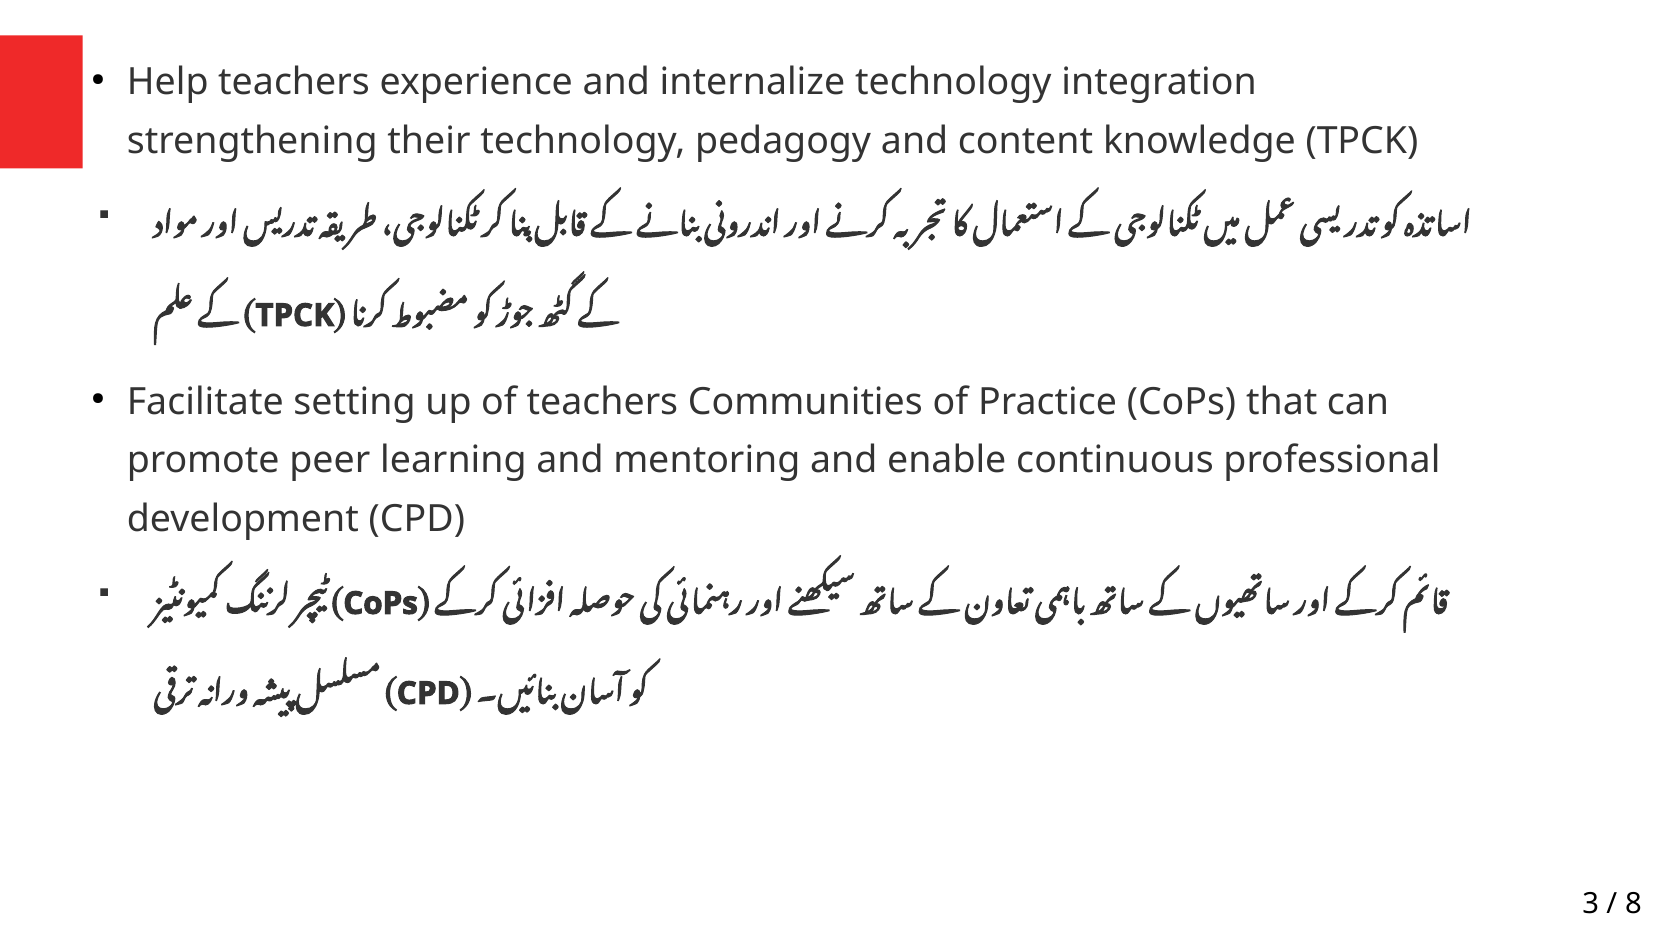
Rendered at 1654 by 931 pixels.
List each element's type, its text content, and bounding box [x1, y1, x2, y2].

list Help teachers experience and internalize technology integration strengthening their technology, pedagogy and content knowledge (TPCK) اساتذہ کو تدریسی عمل میں ٹکنالوجی کے استعمال کا تجربہ کرنے اور اندرونی بنانے کے قابل بنا کر ٹکنالوجی، طریقہ تدریس اور مواد کے علم (TPCK) کے گٹھ جوڑ کو مضبوط کرنا Facilitate setting up of teachers Communities of Practice (CoPs) that can promote peer learning and mentoring and enable continuous professional development (CPD) ٹیچر لرننگ کمیونٹیز (CoPs) قائم کرکے اور ساتھیوں کے ساتھ باہمی تعاون کے ساتھ سیکھنے اور رہنمائی کی حوصلہ افزائی کرکے مسلسل پیشہ ورانہ ترقی (CPD) کو آسان بنائیں۔ [82, 47, 1501, 818]
